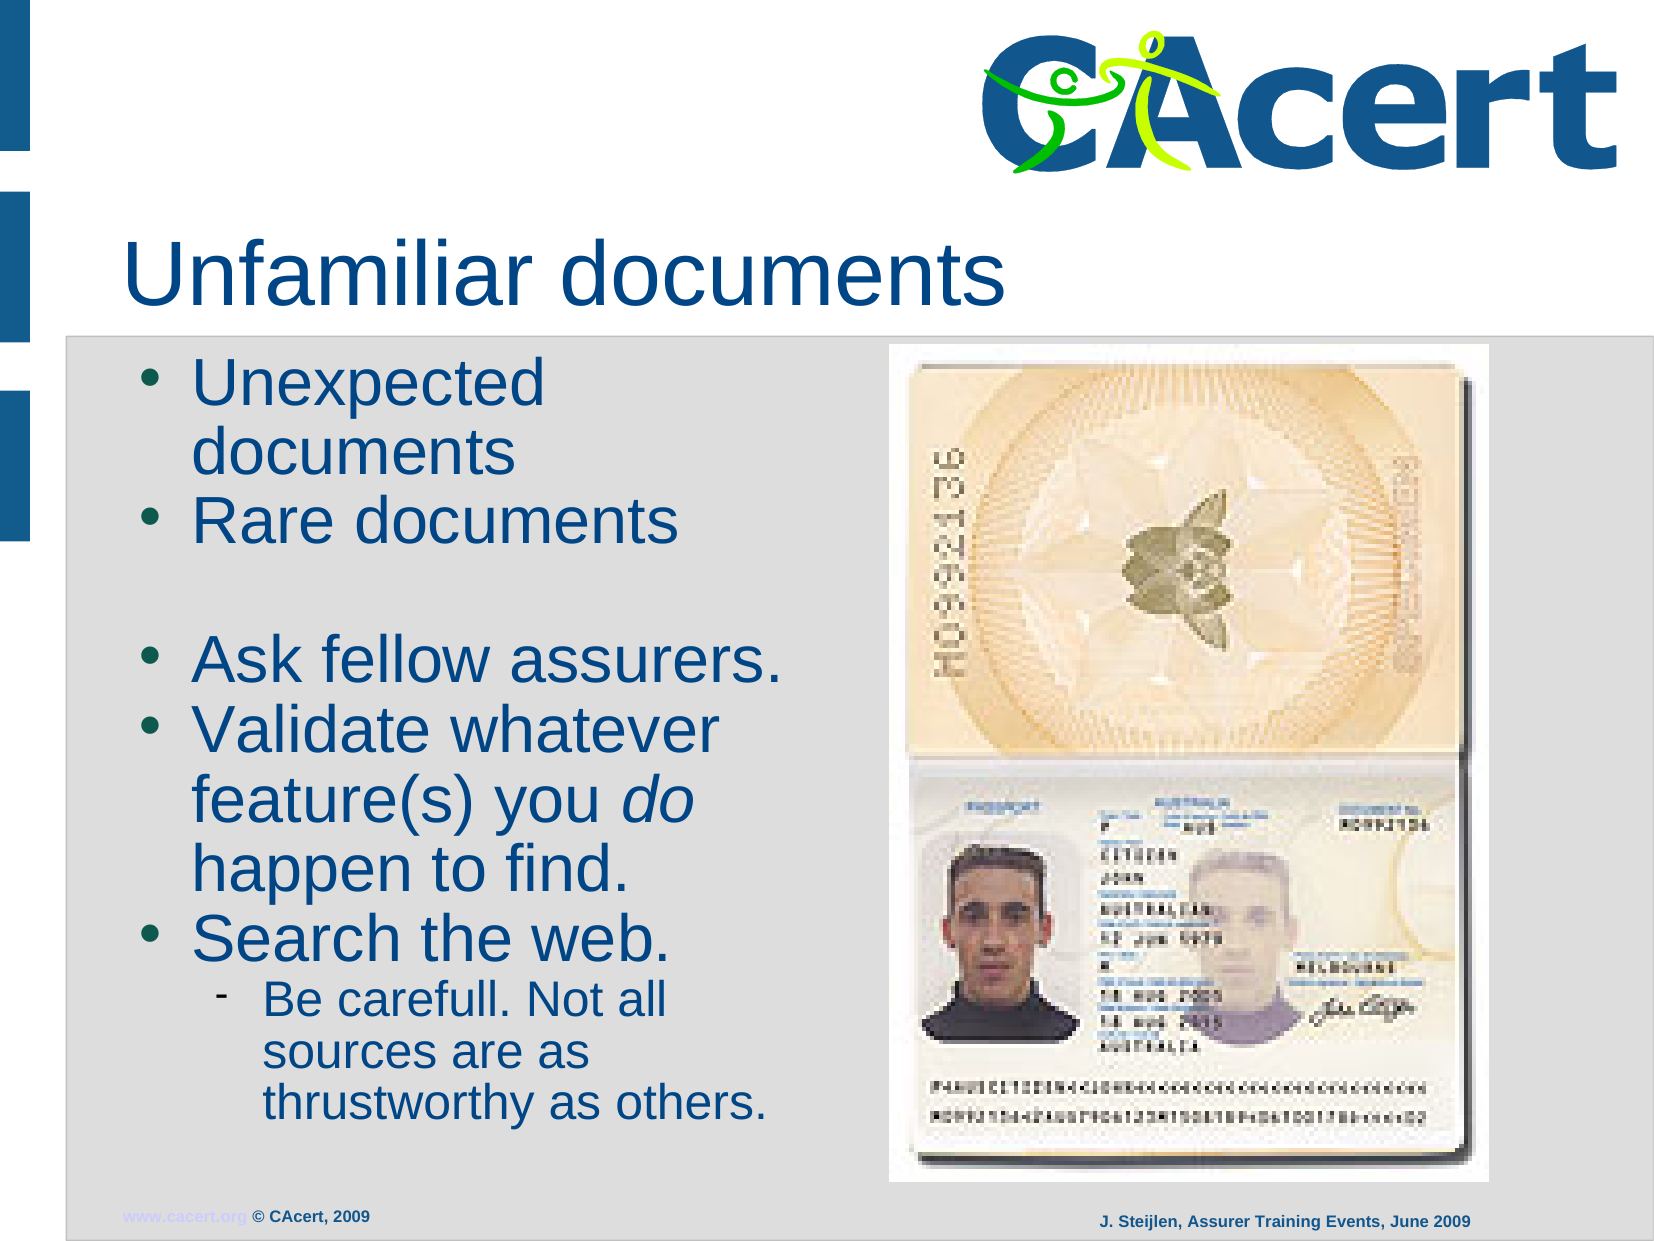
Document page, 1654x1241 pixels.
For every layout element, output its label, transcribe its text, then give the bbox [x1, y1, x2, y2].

list Unexpected documents Rare documents Ask fellow assurers. Validate whatever feature(s) you do happen to find. Search the web. Be carefull. Not all sources are as thrustworthy as others. [121, 344, 811, 1241]
picture [889, 344, 1489, 1182]
title Unfamiliar documents [121, 167, 1533, 326]
